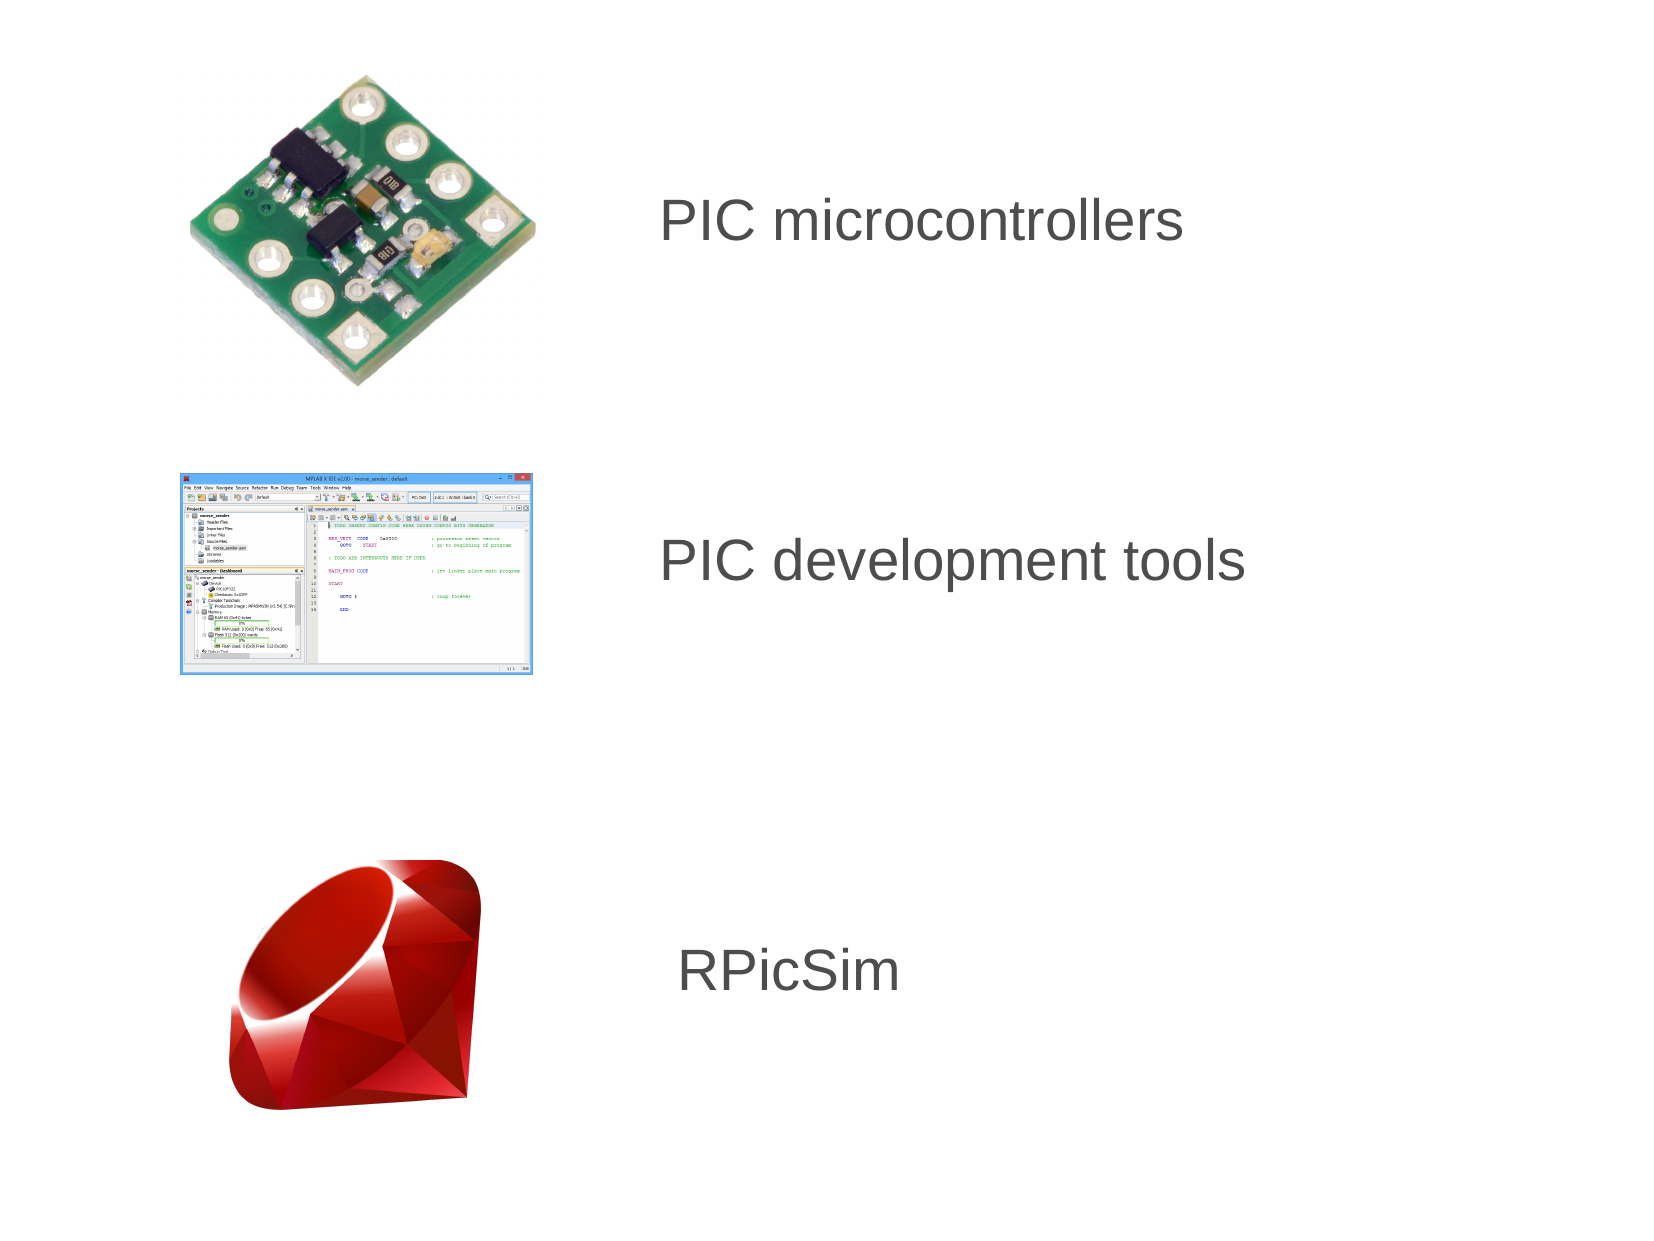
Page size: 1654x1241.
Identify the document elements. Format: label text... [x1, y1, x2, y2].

picture [165, 59, 554, 399]
picture [225, 854, 481, 1111]
text_box RPicSim [662, 930, 1216, 1010]
text_box PIC microcontrollers [645, 180, 1366, 260]
text_box PIC development tools [645, 520, 1471, 601]
picture [180, 473, 533, 676]
